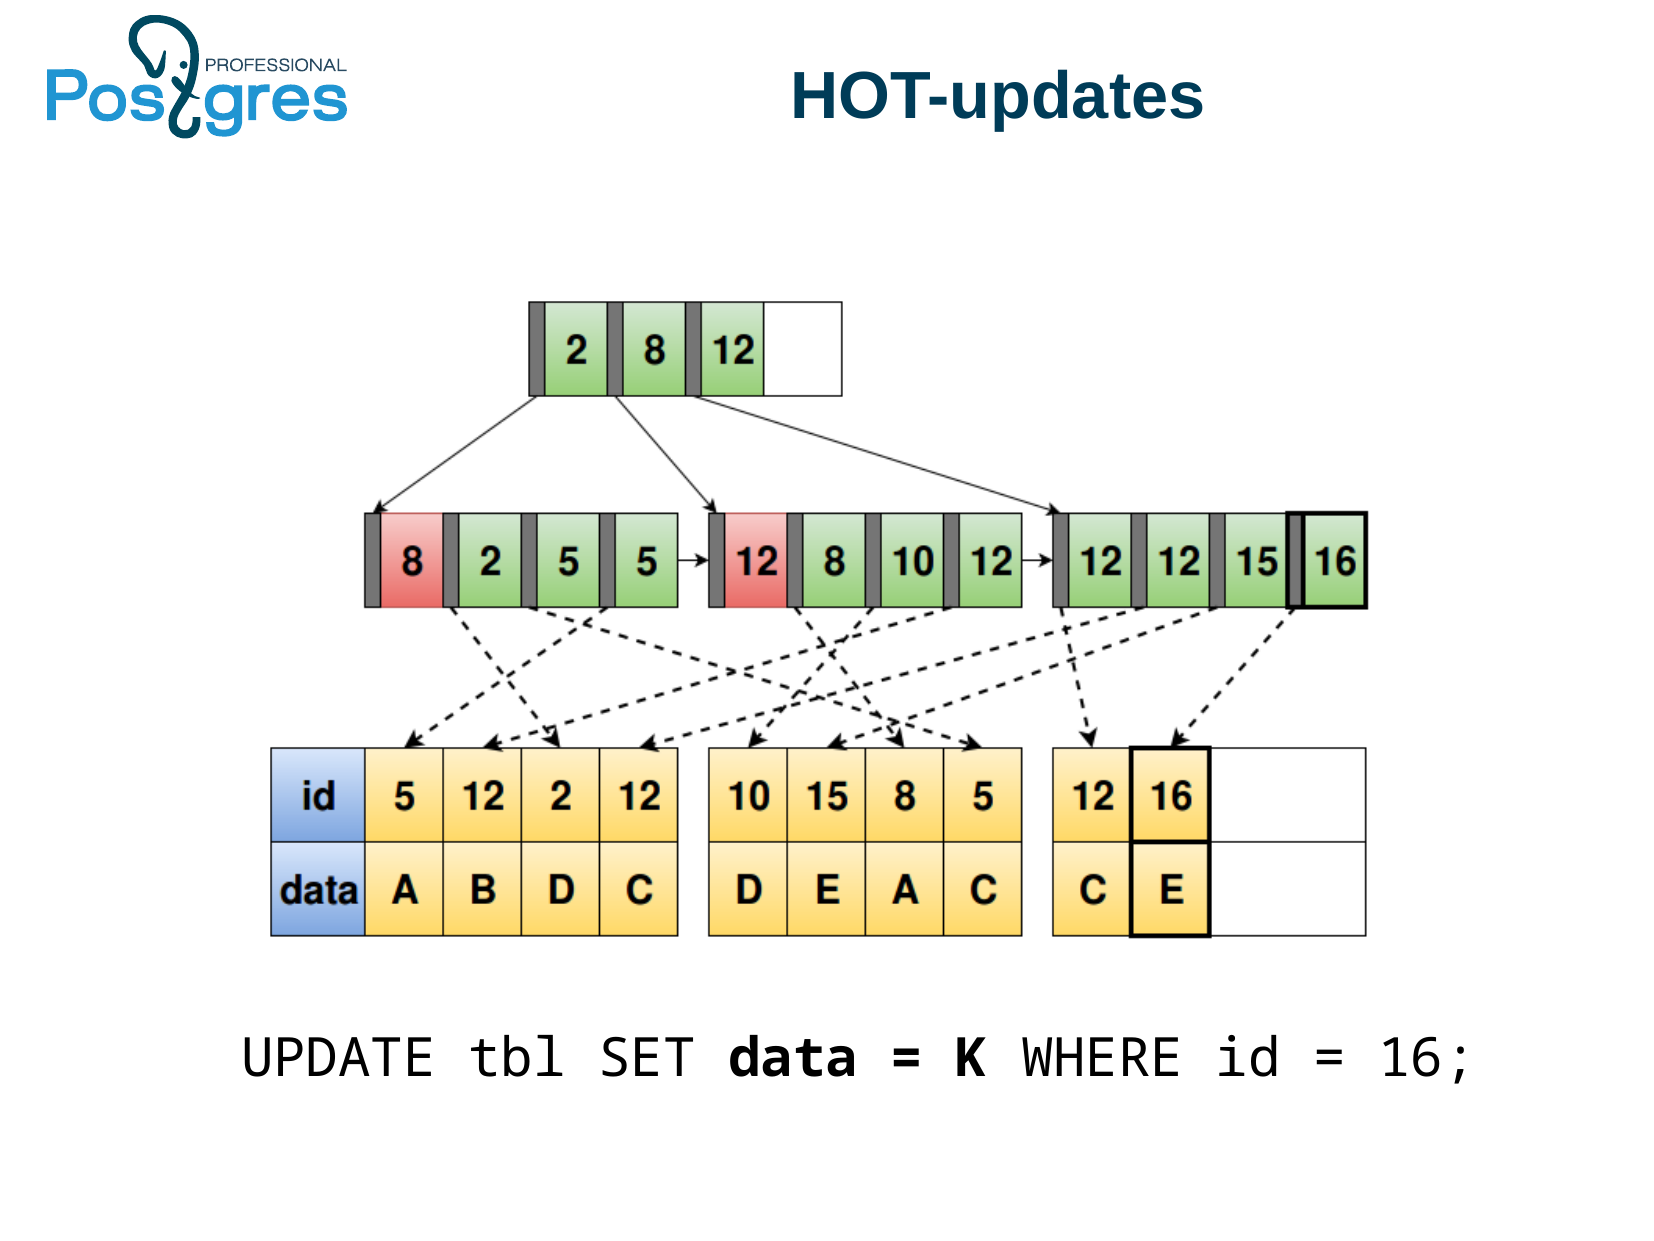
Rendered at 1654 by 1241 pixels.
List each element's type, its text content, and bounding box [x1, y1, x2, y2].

picture [269, 300, 1384, 940]
text_box UPDATE tbl SET data = K WHERE id = 16; [170, 1018, 1484, 1221]
title HOT-updates [389, 49, 1607, 142]
